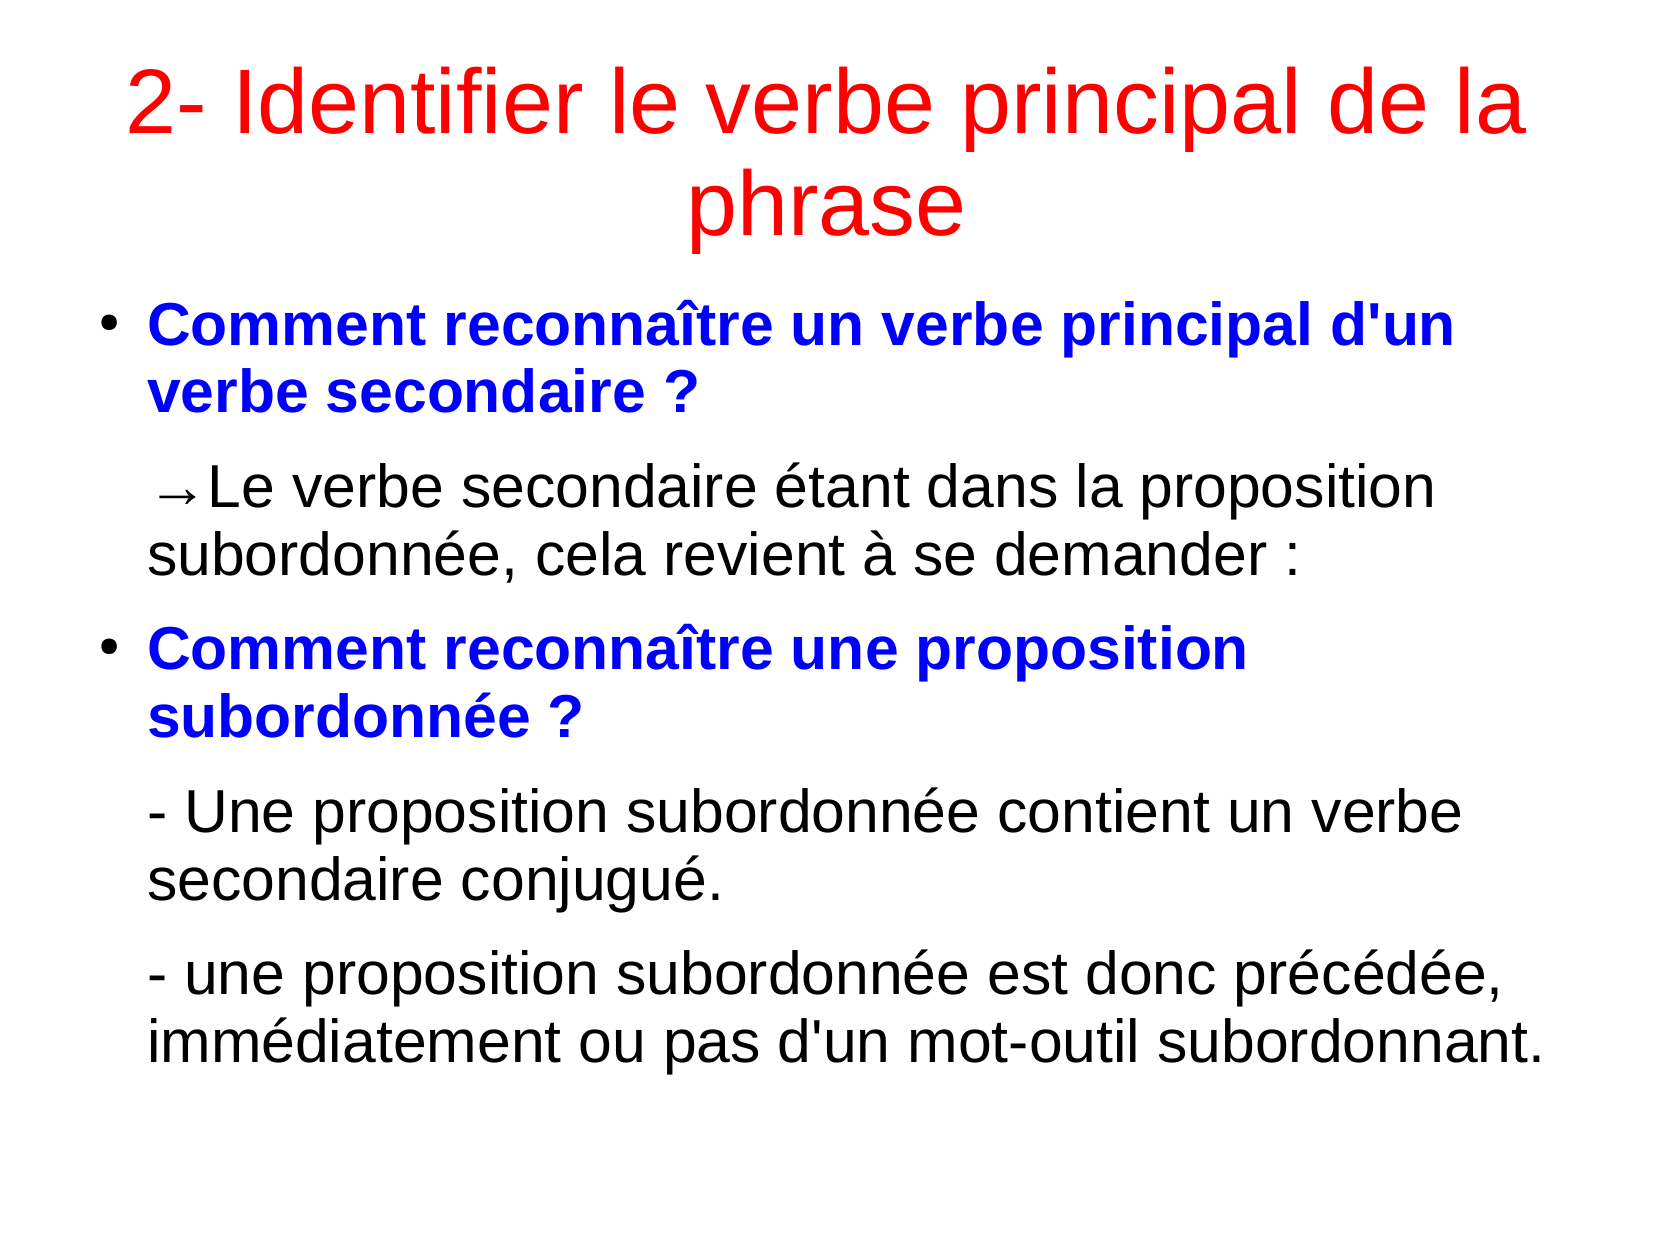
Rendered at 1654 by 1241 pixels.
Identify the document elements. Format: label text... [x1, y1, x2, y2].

title 2- Identifier le verbe principal de la phrase [82, 49, 1571, 257]
list Comment reconnaître un verbe principal d'un verbe secondaire ? →Le verbe secondaire étant dans la proposition subordonnée, cela revient à se demander : Comment reconnaître une proposition subordonnée ? - Une proposition subordonnée contient un verbe secondaire conjugué. - une proposition subordonnée est donc précédée, immédiatement ou pas d'un mot-outil subordonnant. [82, 290, 1571, 1123]
